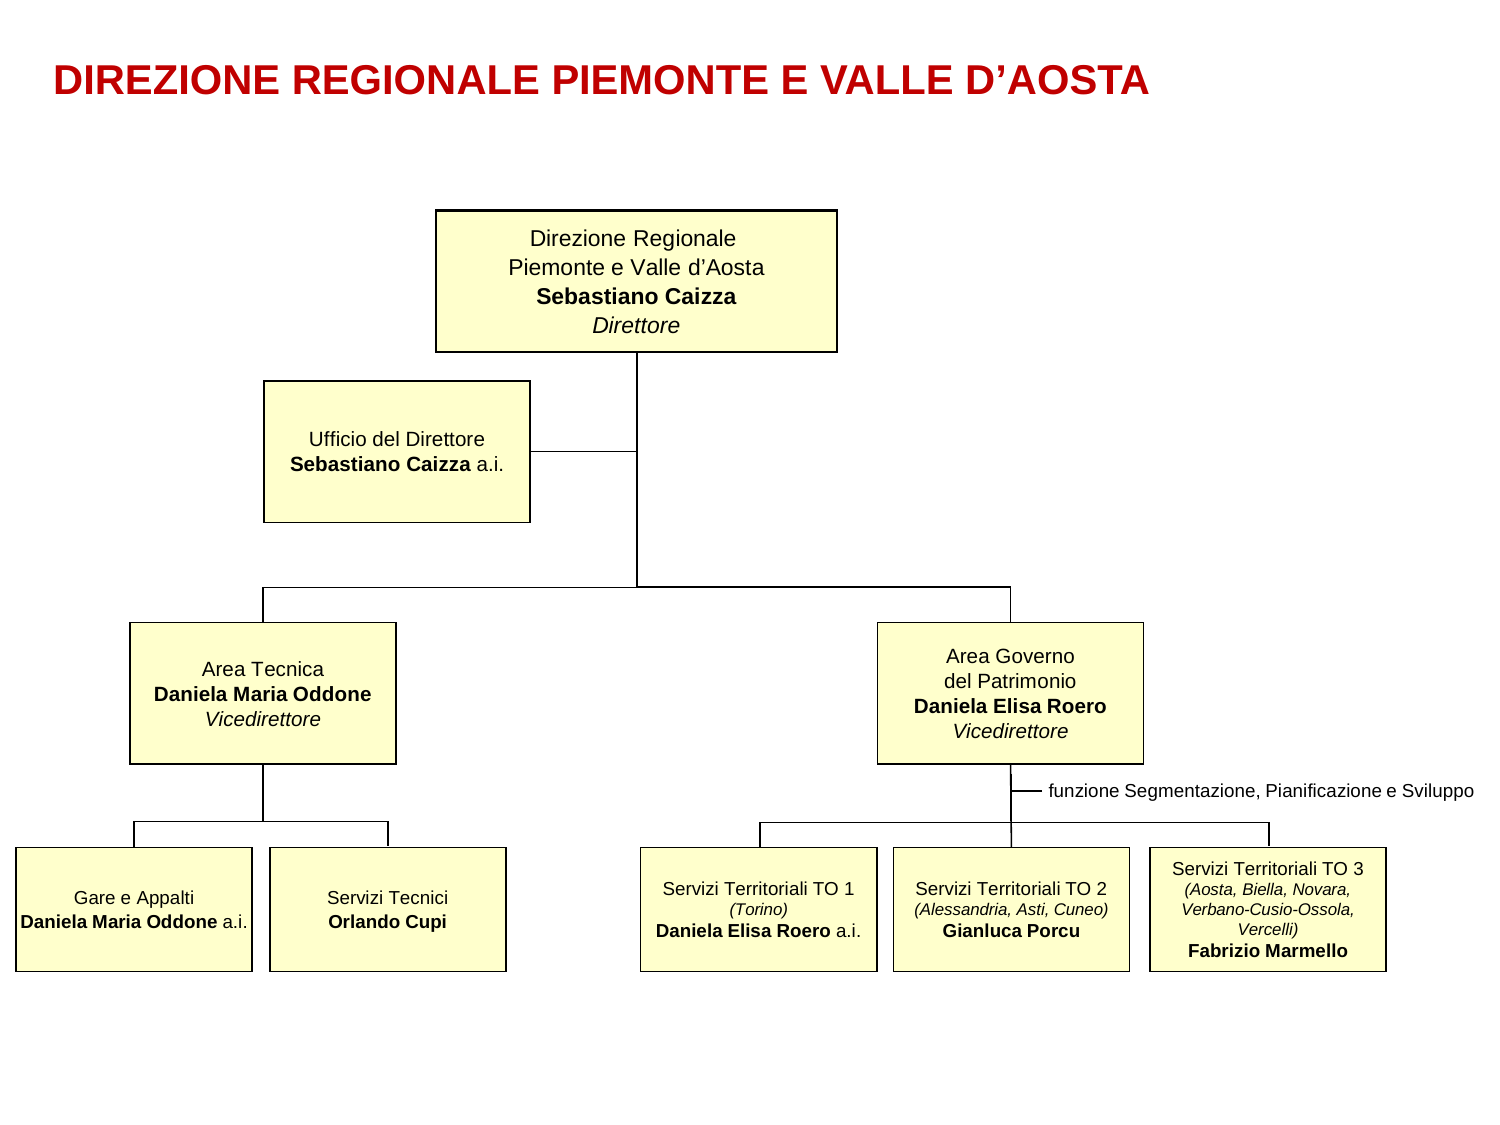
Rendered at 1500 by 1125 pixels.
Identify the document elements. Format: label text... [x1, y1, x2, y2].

text_box DIREZIONE REGIONALE PIEMONTE E VALLE D’AOSTA [38, 45, 1500, 128]
picture [8, 209, 1491, 974]
